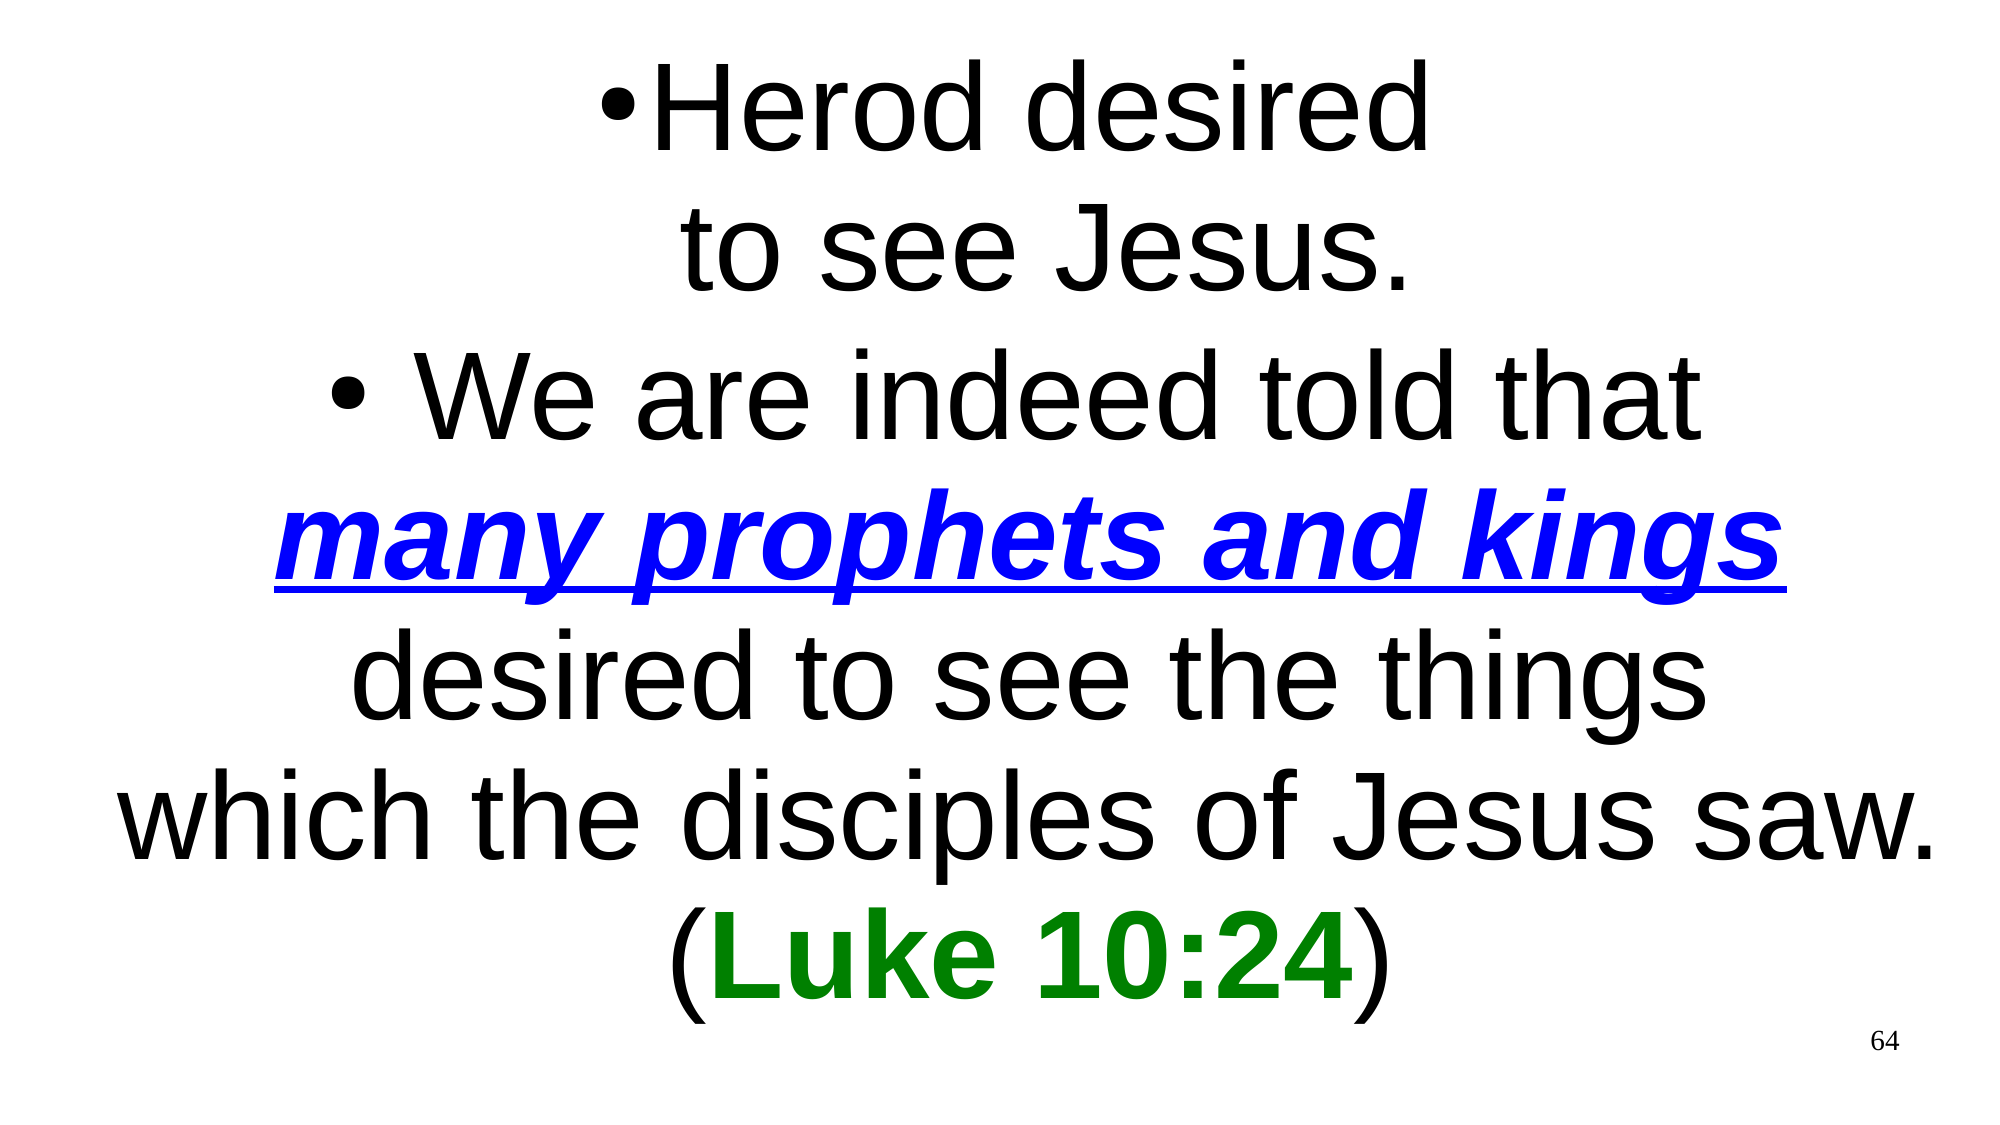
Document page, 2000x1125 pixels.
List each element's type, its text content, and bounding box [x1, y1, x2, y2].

list Herod desired to see Jesus. We are indeed told that many prophets and kings desired to see the things which the disciples of Jesus saw. (Luke 10:24) [37, 37, 1988, 1088]
